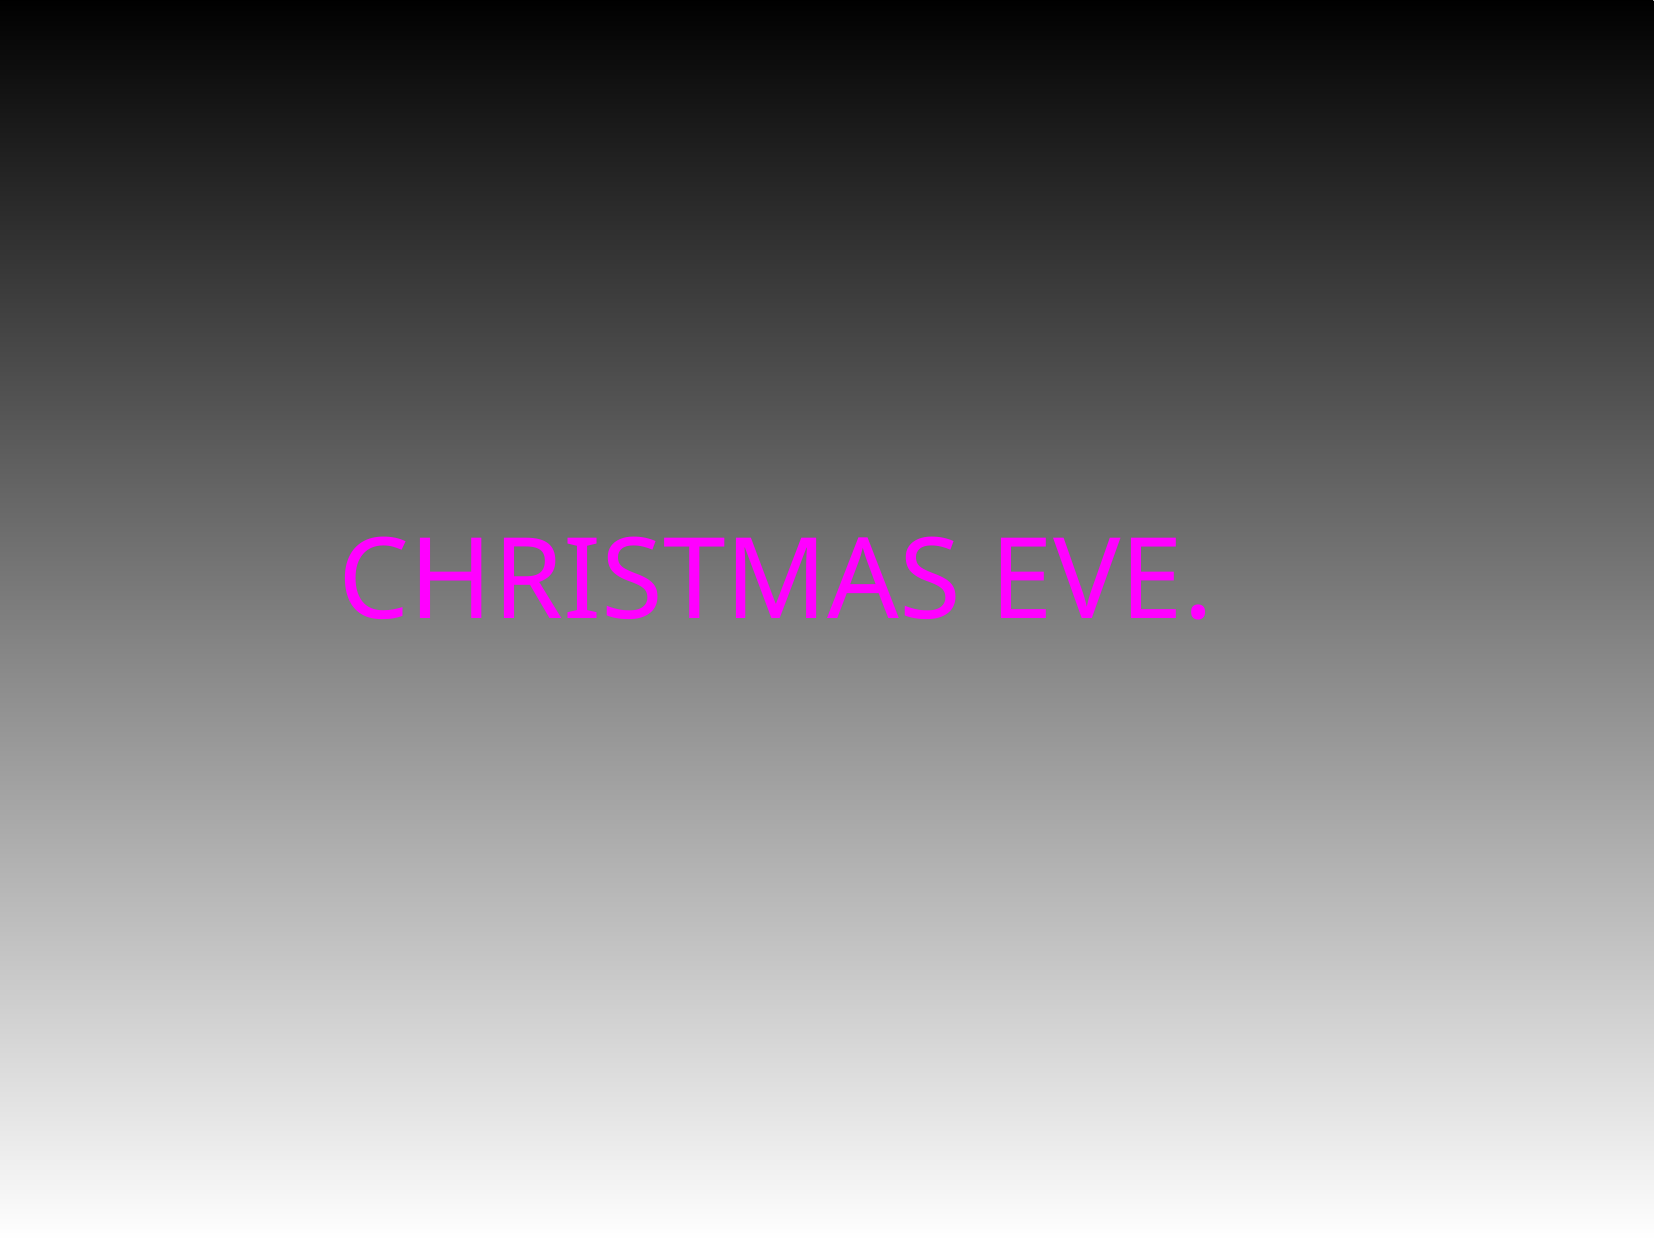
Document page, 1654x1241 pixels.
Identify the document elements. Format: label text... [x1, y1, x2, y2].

list CHRISTMAS EVE. [82, 290, 1538, 1010]
